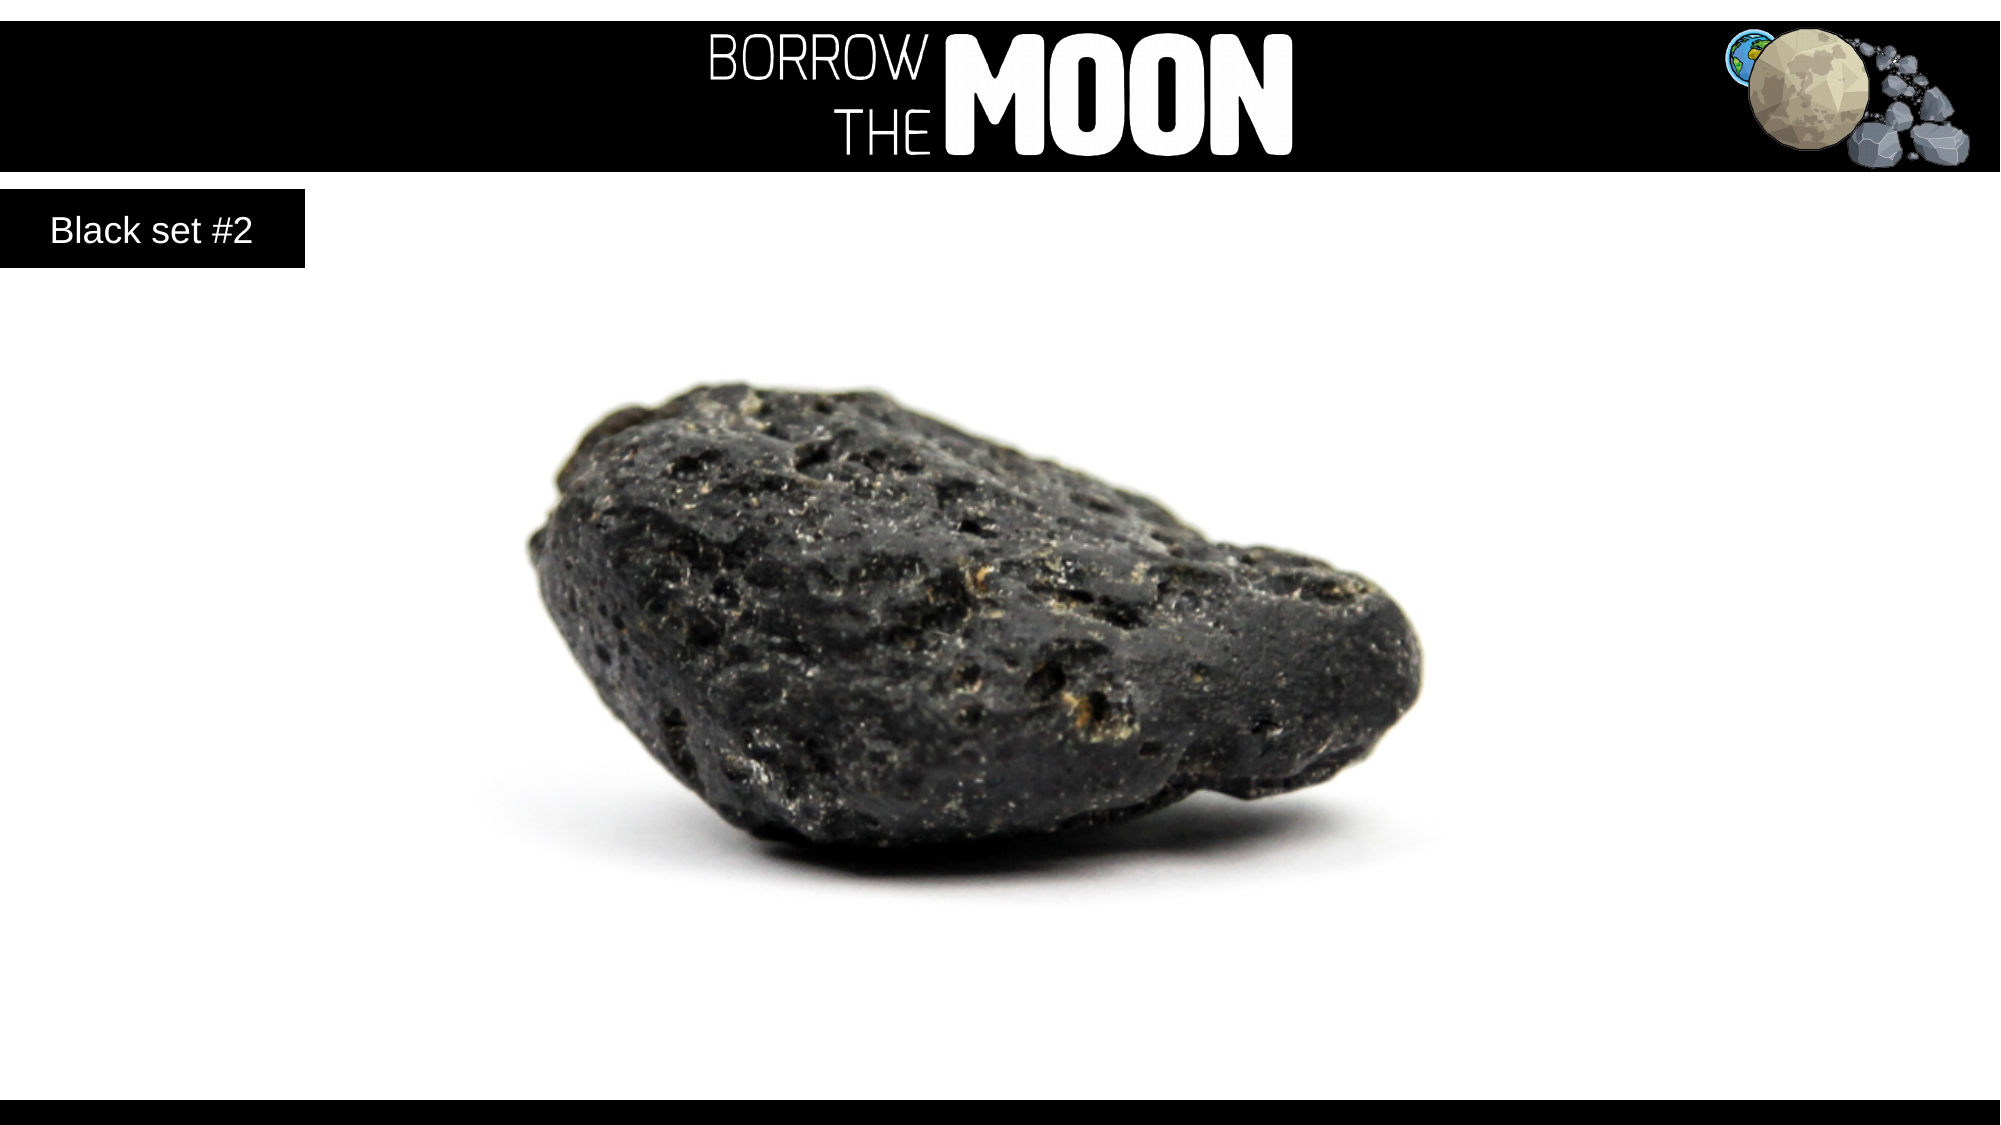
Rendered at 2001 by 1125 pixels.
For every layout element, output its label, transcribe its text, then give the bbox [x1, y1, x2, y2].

picture [344, 197, 1656, 1071]
text_box Black set #2 [0, 189, 305, 268]
